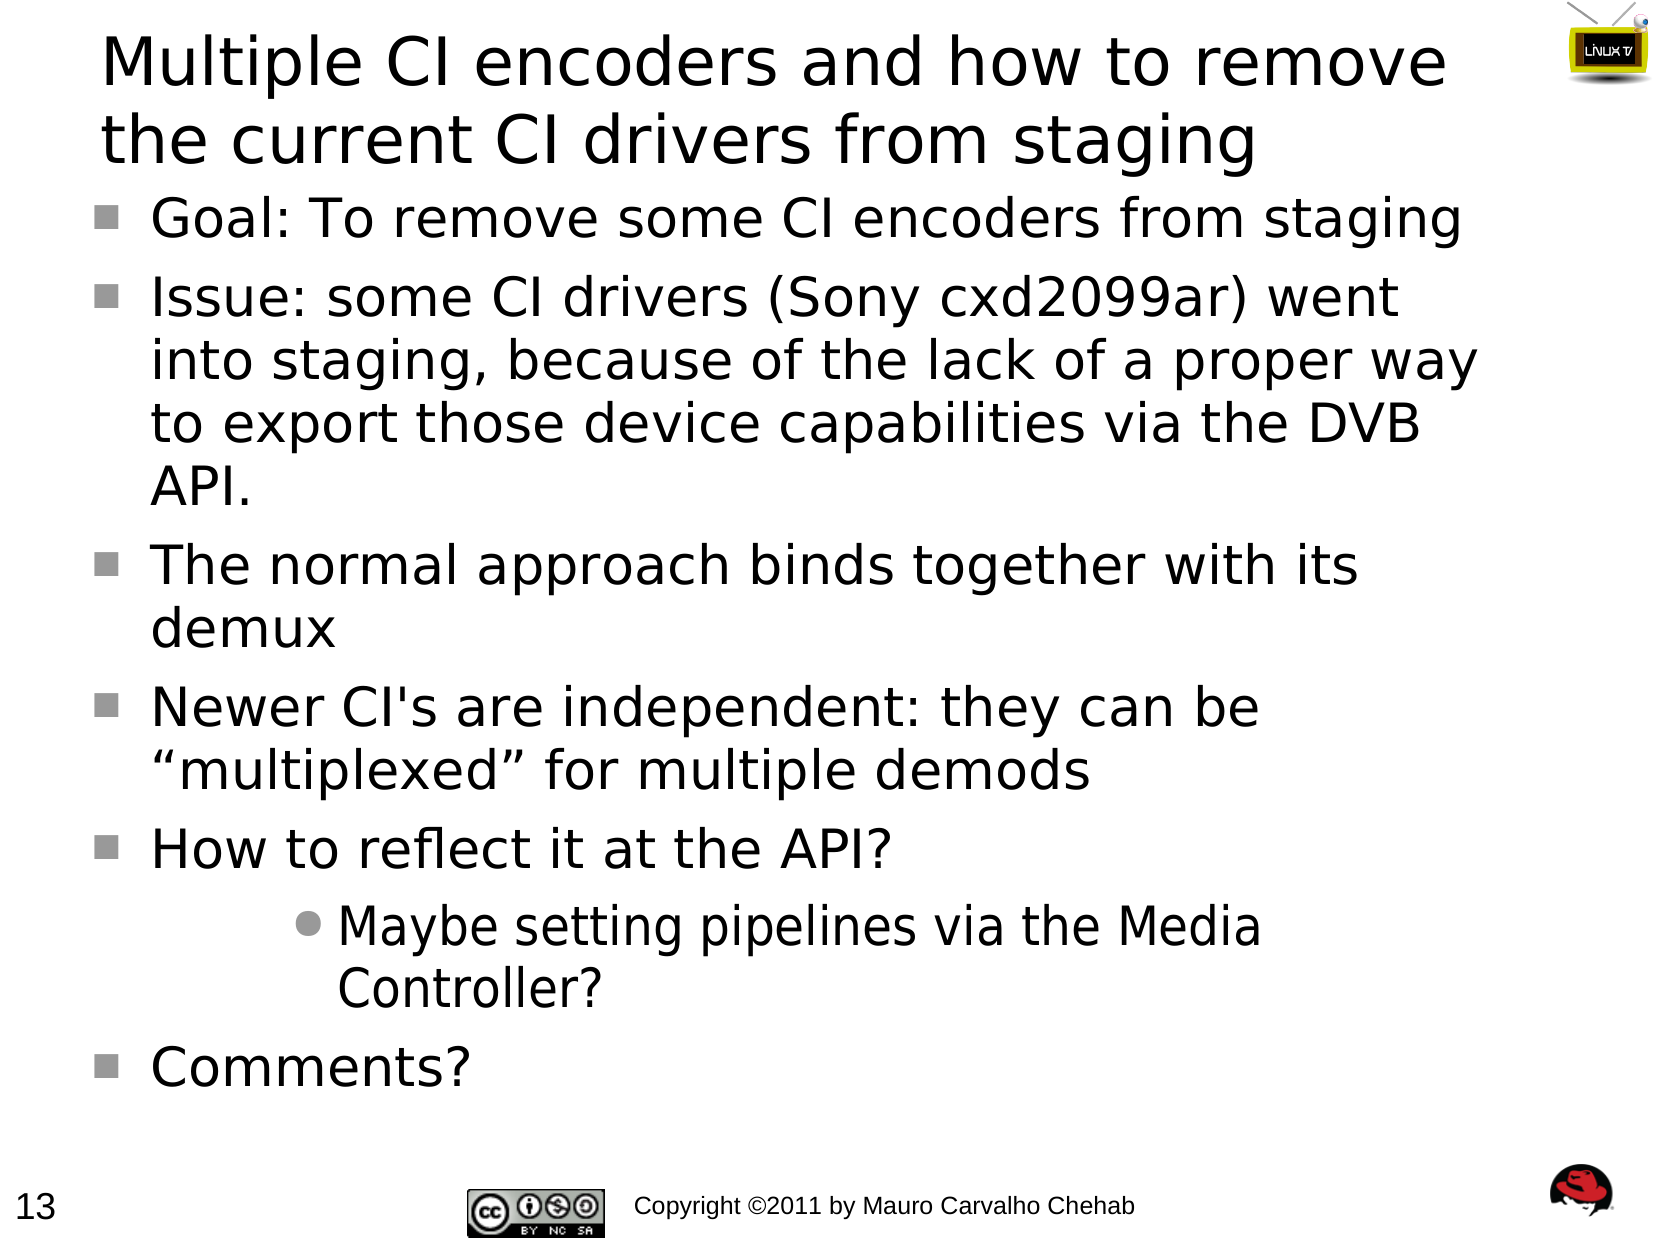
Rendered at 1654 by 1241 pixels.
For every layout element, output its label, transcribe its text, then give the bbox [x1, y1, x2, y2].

picture [1564, 0, 1654, 89]
picture [1549, 1162, 1619, 1224]
title Multiple CI encoders and how to remove the current CI drivers from staging [100, 23, 1506, 179]
picture [467, 1189, 605, 1238]
list Goal: To remove some CI encoders from staging Issue: some CI drivers (Sony cxd2099ar) went into staging, because of the lack of a proper way to export those device capabilities via the DVB API. The normal approach binds together with its demux Newer CI's are independent: they can be “multiplexed” for multiple demods How to reflect it at the API? Maybe setting pipelines via the Media Controller? Comments? [94, 187, 1500, 1174]
